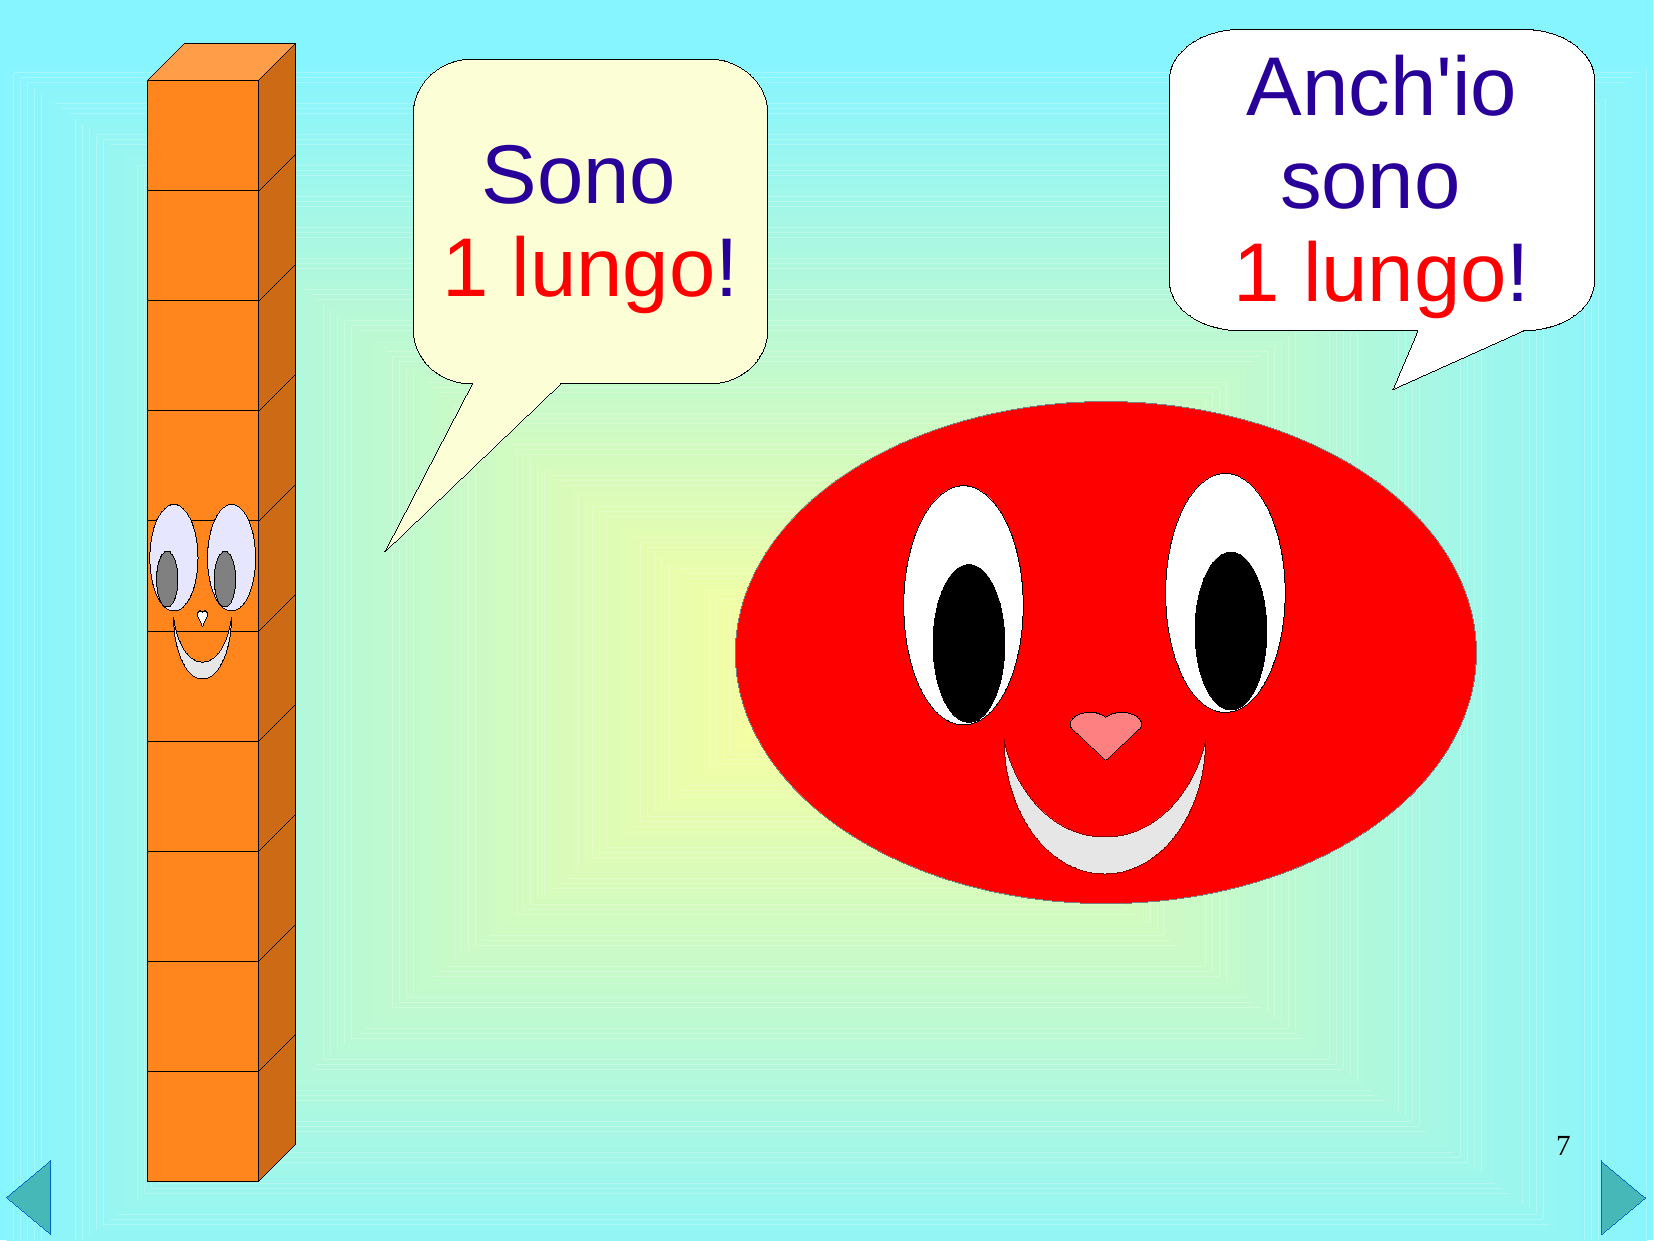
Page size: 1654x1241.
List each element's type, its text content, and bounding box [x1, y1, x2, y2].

text_box [1601, 1160, 1646, 1235]
text_box Sono 1 lungo! [384, 59, 768, 552]
text_box Anch'io sono 1 lungo! [1169, 29, 1595, 390]
text_box [6, 1160, 51, 1235]
text_box [147, 43, 296, 1182]
text_box [735, 401, 1477, 904]
